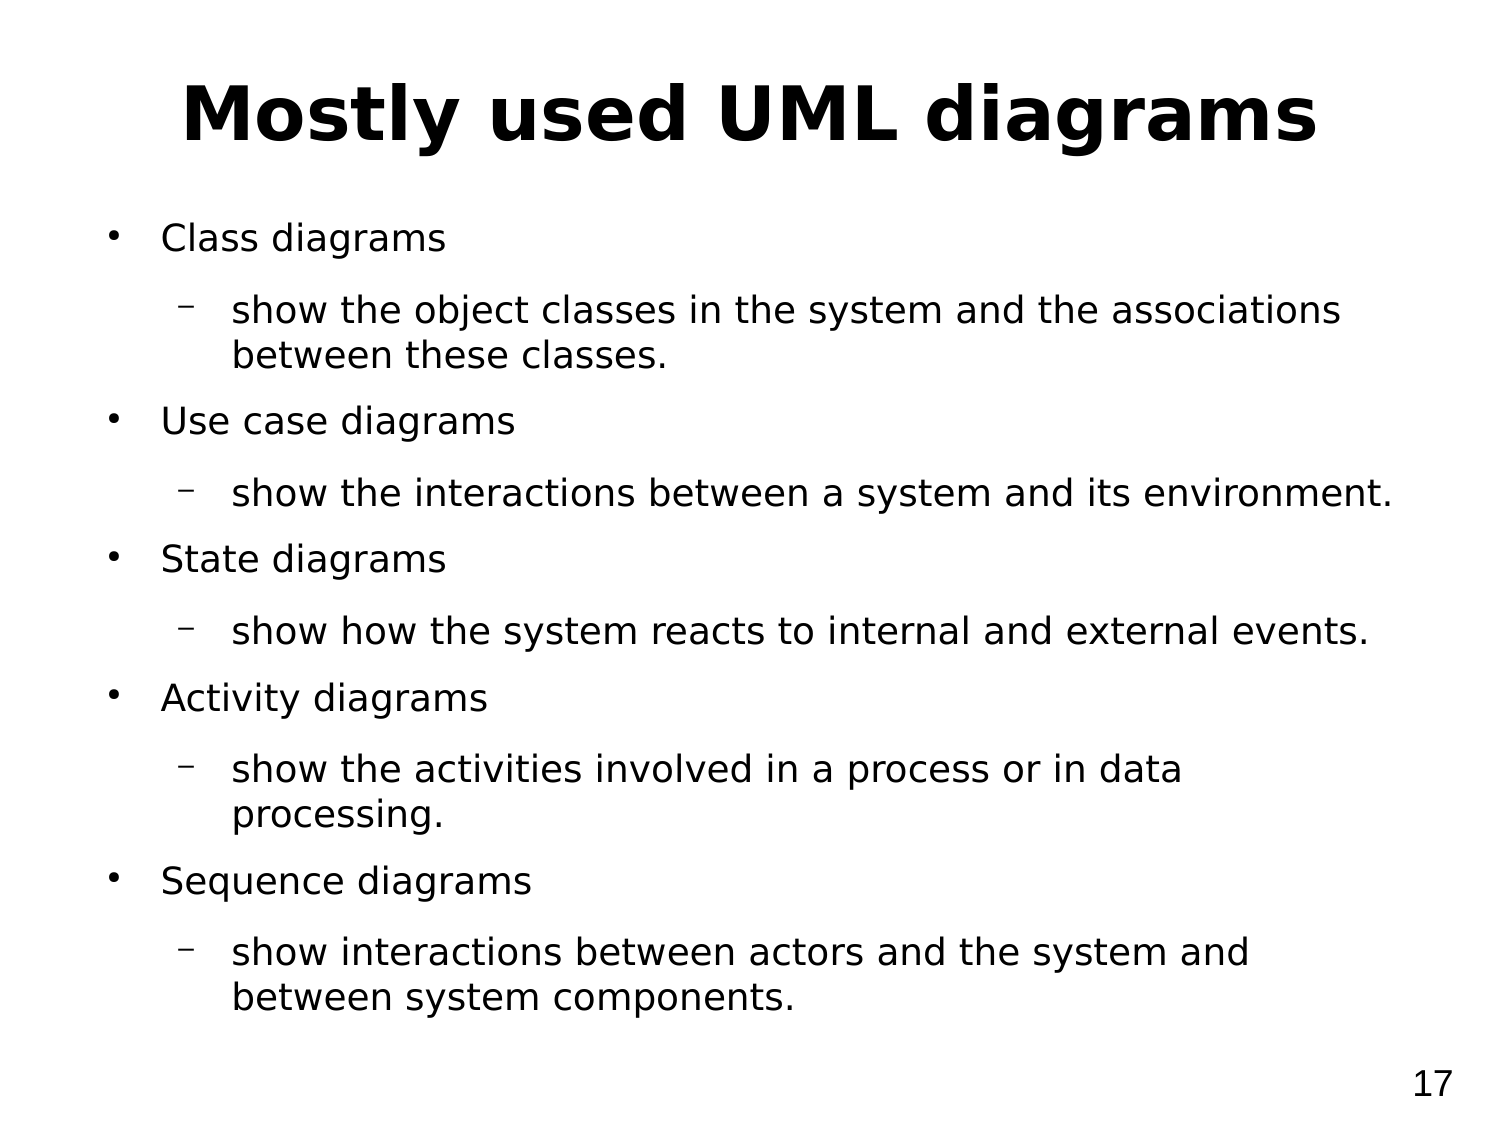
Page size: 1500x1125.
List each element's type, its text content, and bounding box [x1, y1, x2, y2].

title Mostly used UML diagrams [75, 44, 1425, 177]
list Class diagrams show the object classes in the system and the associations between these classes. Use case diagrams show the interactions between a system and its environment. State diagrams show how the system reacts to internal and external events. Activity diagrams show the activities involved in a process or in data processing. Sequence diagrams show interactions between actors and the system and between system components. [75, 206, 1425, 1093]
